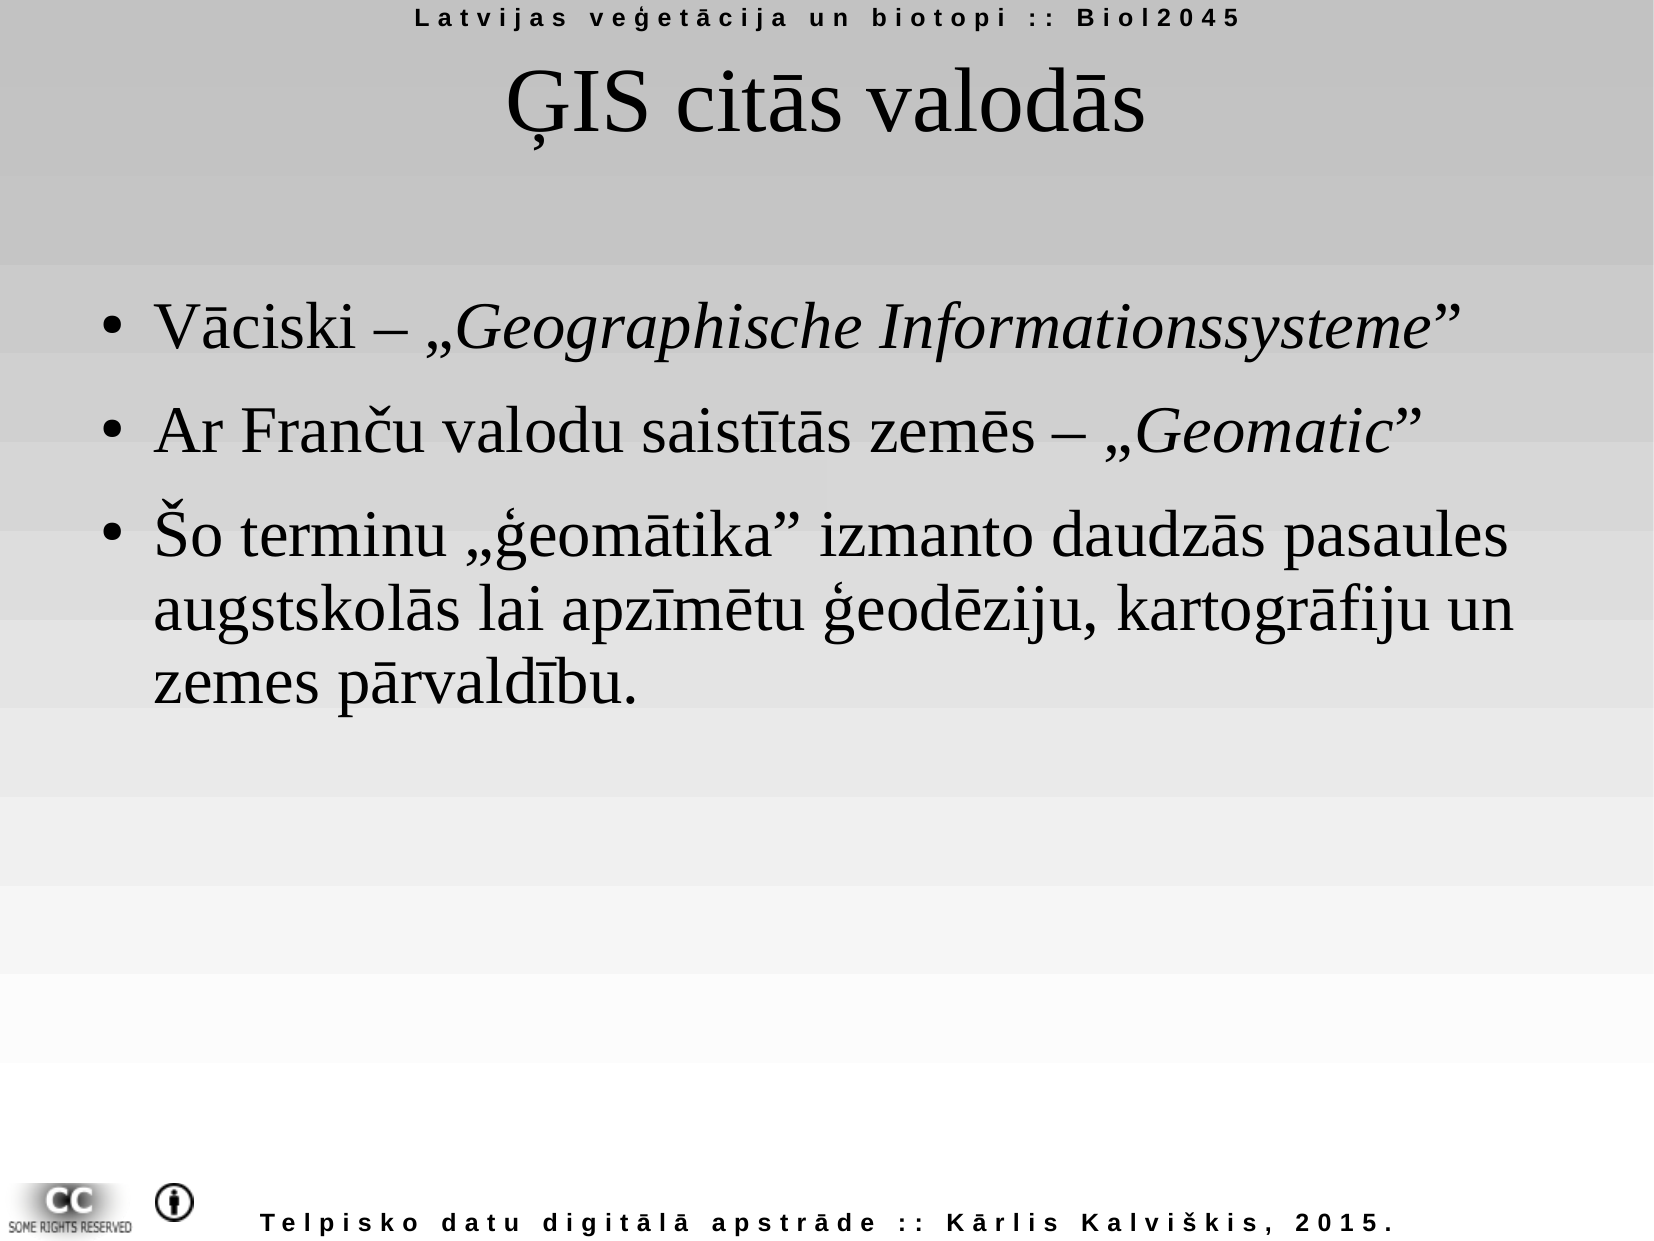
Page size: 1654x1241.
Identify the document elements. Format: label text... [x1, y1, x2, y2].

list Vāciski – „Geographische Informationssysteme” Ar Franču valodu saistītās zemēs – „Geomatic” Šo terminu „ģeomātika” izmanto daudzās pasaules augstskolās lai apzīmētu ģeodēziju, kartogrāfiju un zemes pārvaldību. [82, 289, 1571, 1113]
title ĢIS citās valodās [29, 49, 1625, 296]
picture [0, 0, 1654, 1241]
